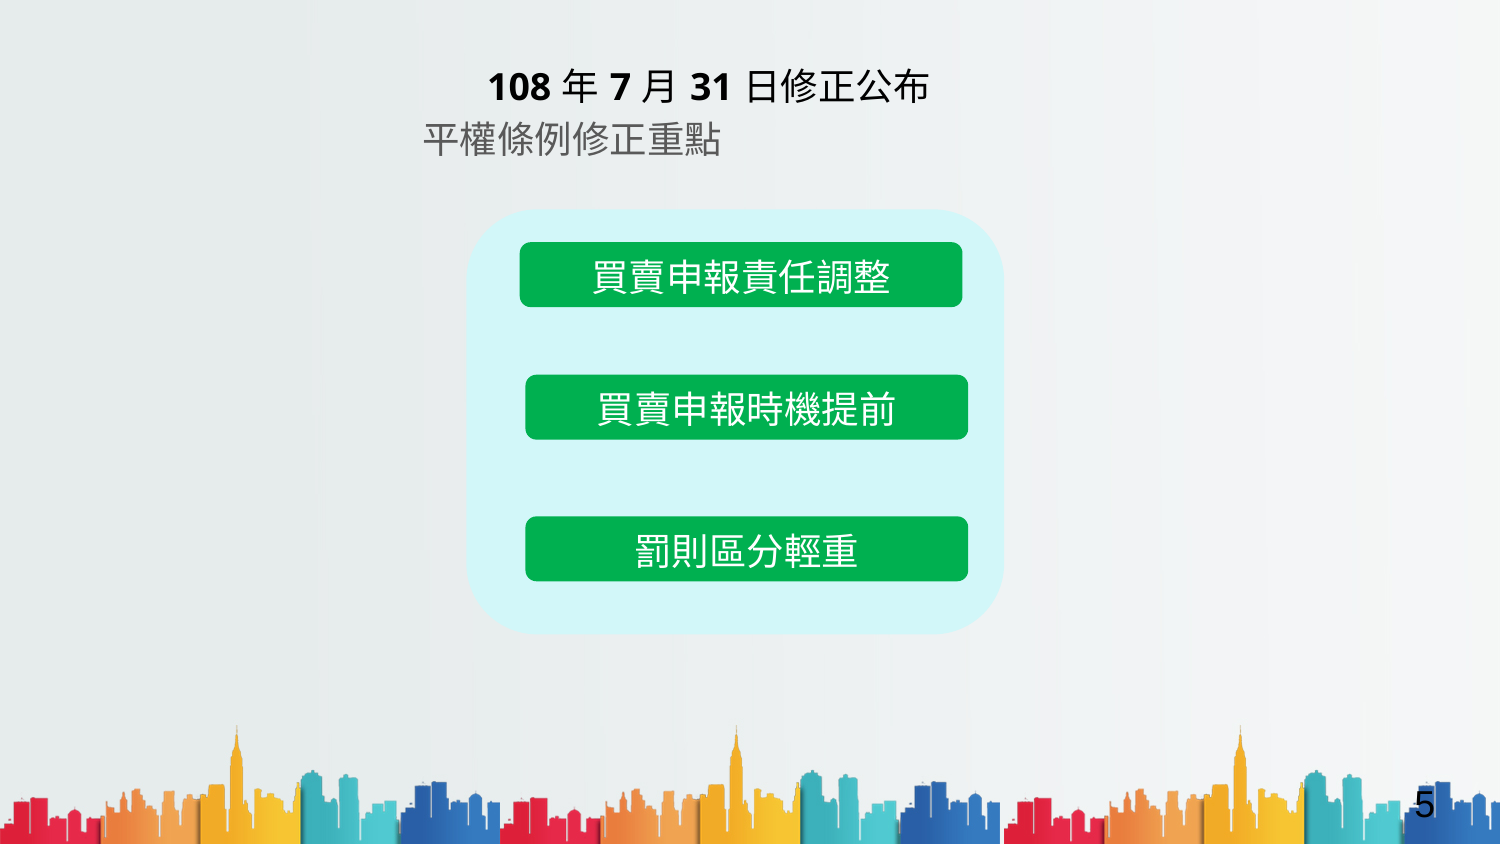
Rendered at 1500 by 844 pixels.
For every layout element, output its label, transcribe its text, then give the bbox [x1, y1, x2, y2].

text_box 罰則區分輕重 [525, 516, 969, 582]
text_box 平權條例修正重點 [407, 102, 1140, 208]
text_box 108年7月31日修正公布 [472, 49, 1004, 102]
picture [0, 0, 1500, 844]
text_box [466, 209, 1005, 635]
text_box 5 [1399, 776, 1471, 837]
text_box 買賣申報時機提前 [525, 374, 969, 440]
text_box 買賣申報責任調整 [519, 242, 963, 308]
